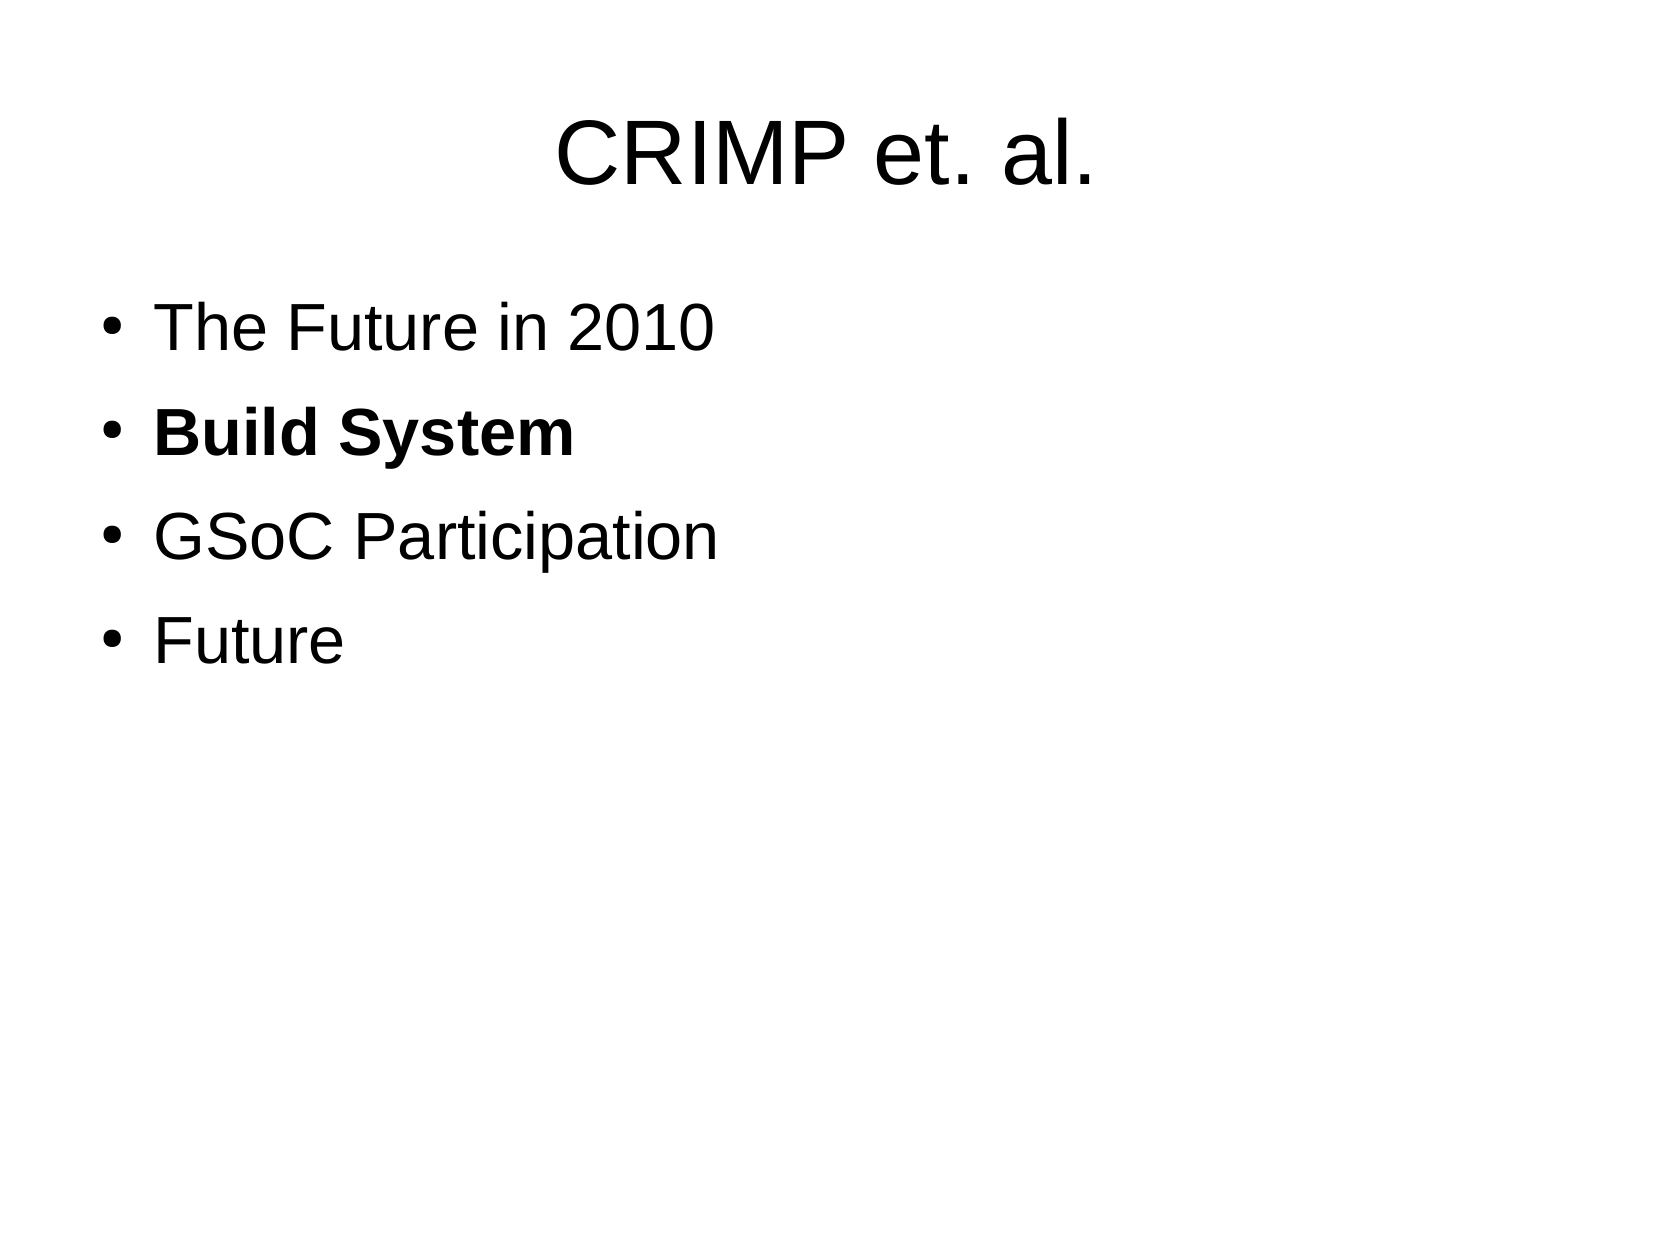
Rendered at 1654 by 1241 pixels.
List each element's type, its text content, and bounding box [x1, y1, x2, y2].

list The Future in 2010 Build System GSoC Participation Future [82, 290, 1571, 1094]
title CRIMP et. al. [82, 56, 1571, 250]
